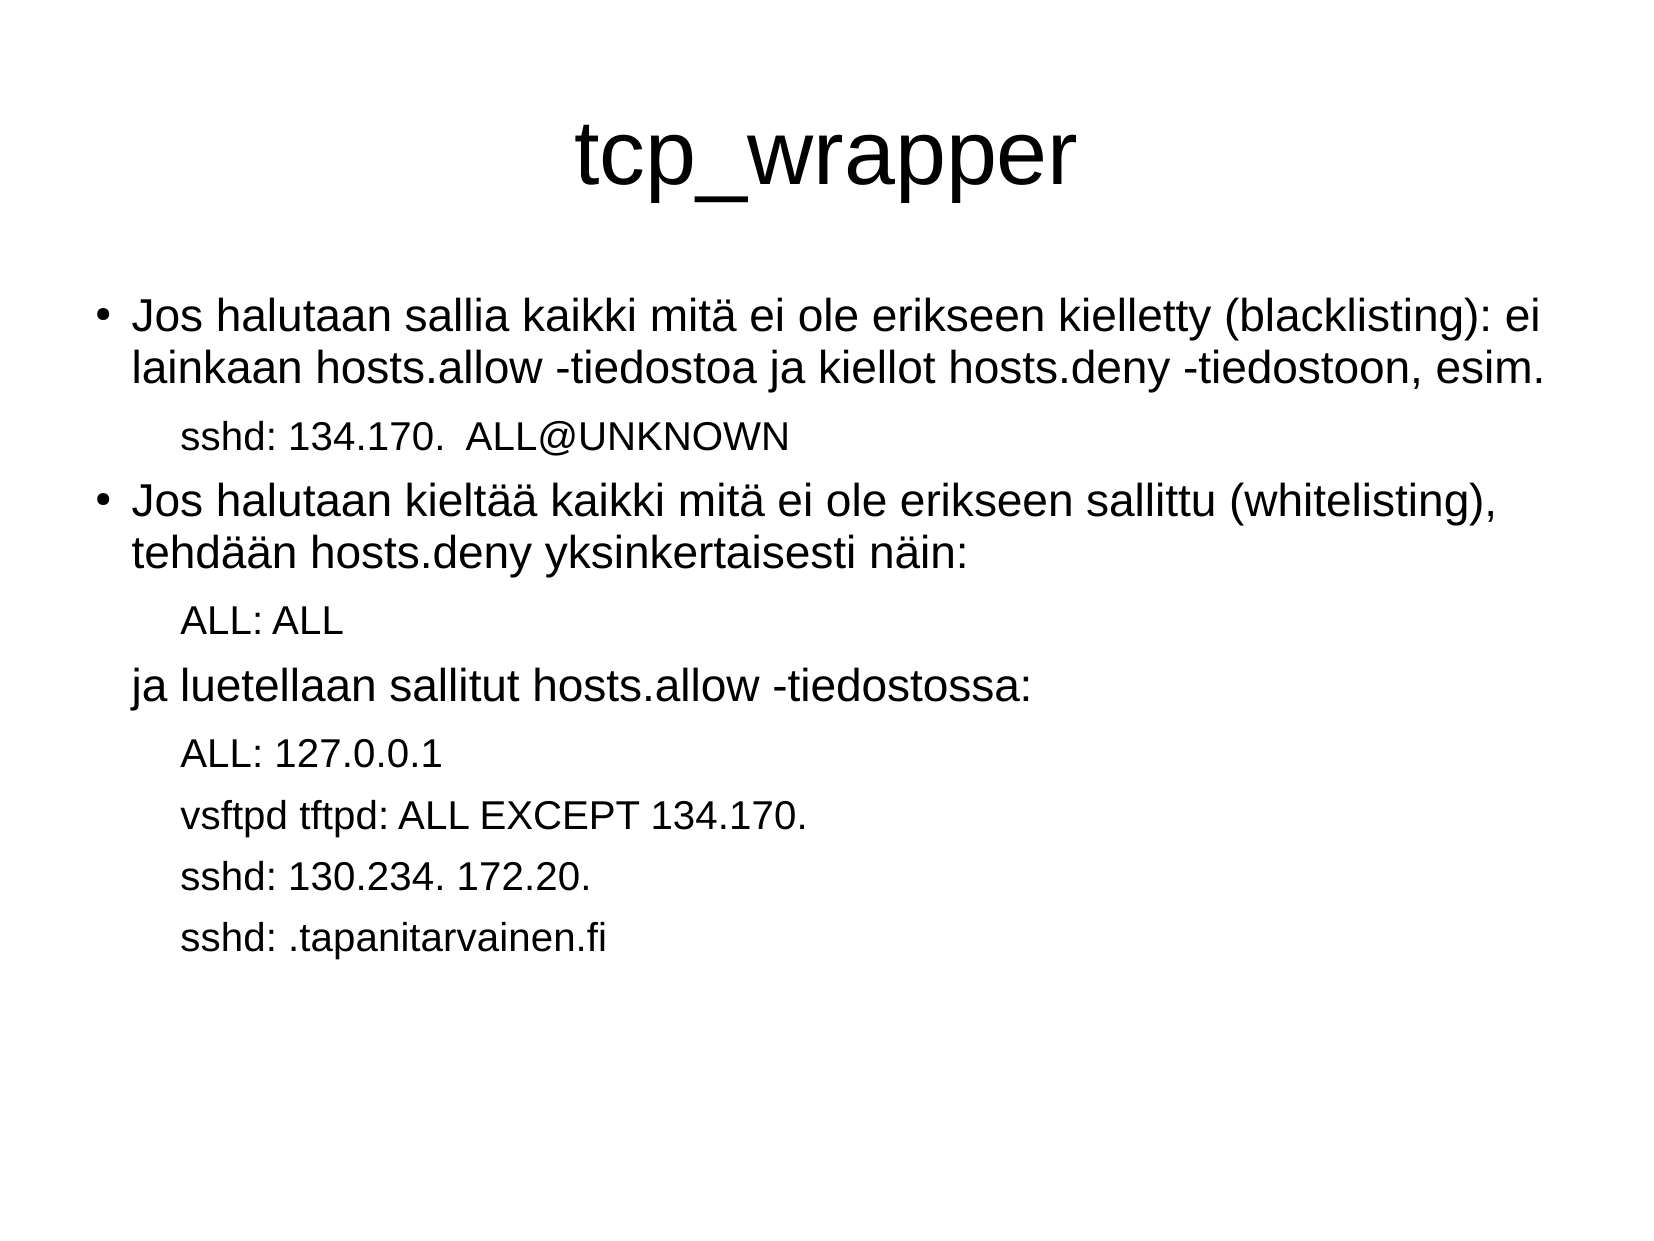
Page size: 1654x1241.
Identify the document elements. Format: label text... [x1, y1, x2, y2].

list Jos halutaan sallia kaikki mitä ei ole erikseen kielletty (blacklisting): ei lainkaan hosts.allow -tiedostoa ja kiellot hosts.deny -tiedostoon, esim. sshd: 134.170. ALL@UNKNOWN Jos halutaan kieltää kaikki mitä ei ole erikseen sallittu (whitelisting), tehdään hosts.deny yksinkertaisesti näin: ALL: ALL ja luetellaan sallitut hosts.allow -tiedostossa: ALL: 127.0.0.1 vsftpd tftpd: ALL EXCEPT 134.170. sshd: 130.234. 172.20. sshd: .tapanitarvainen.fi [82, 290, 1571, 1010]
title tcp_wrapper [82, 49, 1571, 257]
